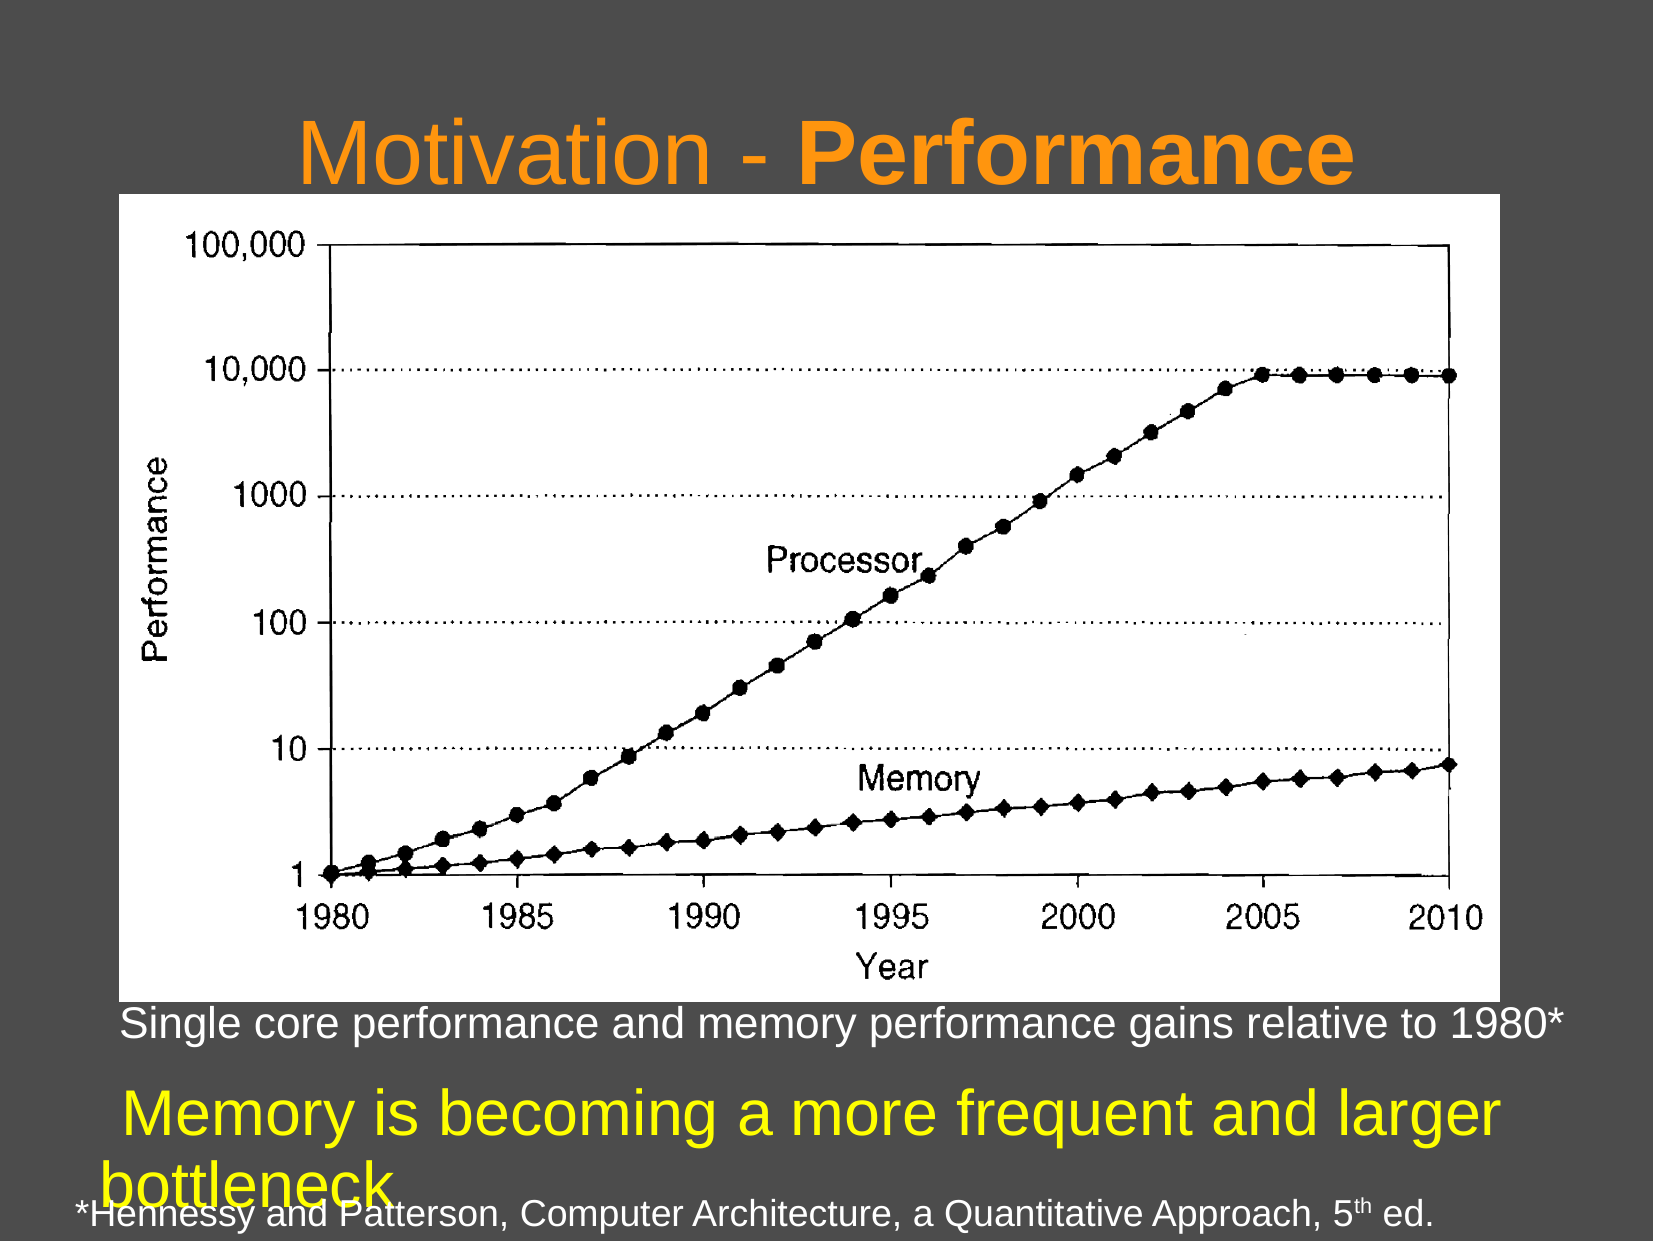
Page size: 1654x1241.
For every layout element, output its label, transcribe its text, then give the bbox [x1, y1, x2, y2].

picture [119, 257, 1500, 998]
text_box *Hennessy and Patterson, Computer Architecture, a Quantitative Approach, 5th ed. [59, 1185, 1474, 1241]
list Single core performance and memory performance gains relative to 1980* Memory is becoming a more frequent and larger bottleneck [82, 998, 1571, 1224]
title Motivation - Performance [82, 49, 1571, 257]
